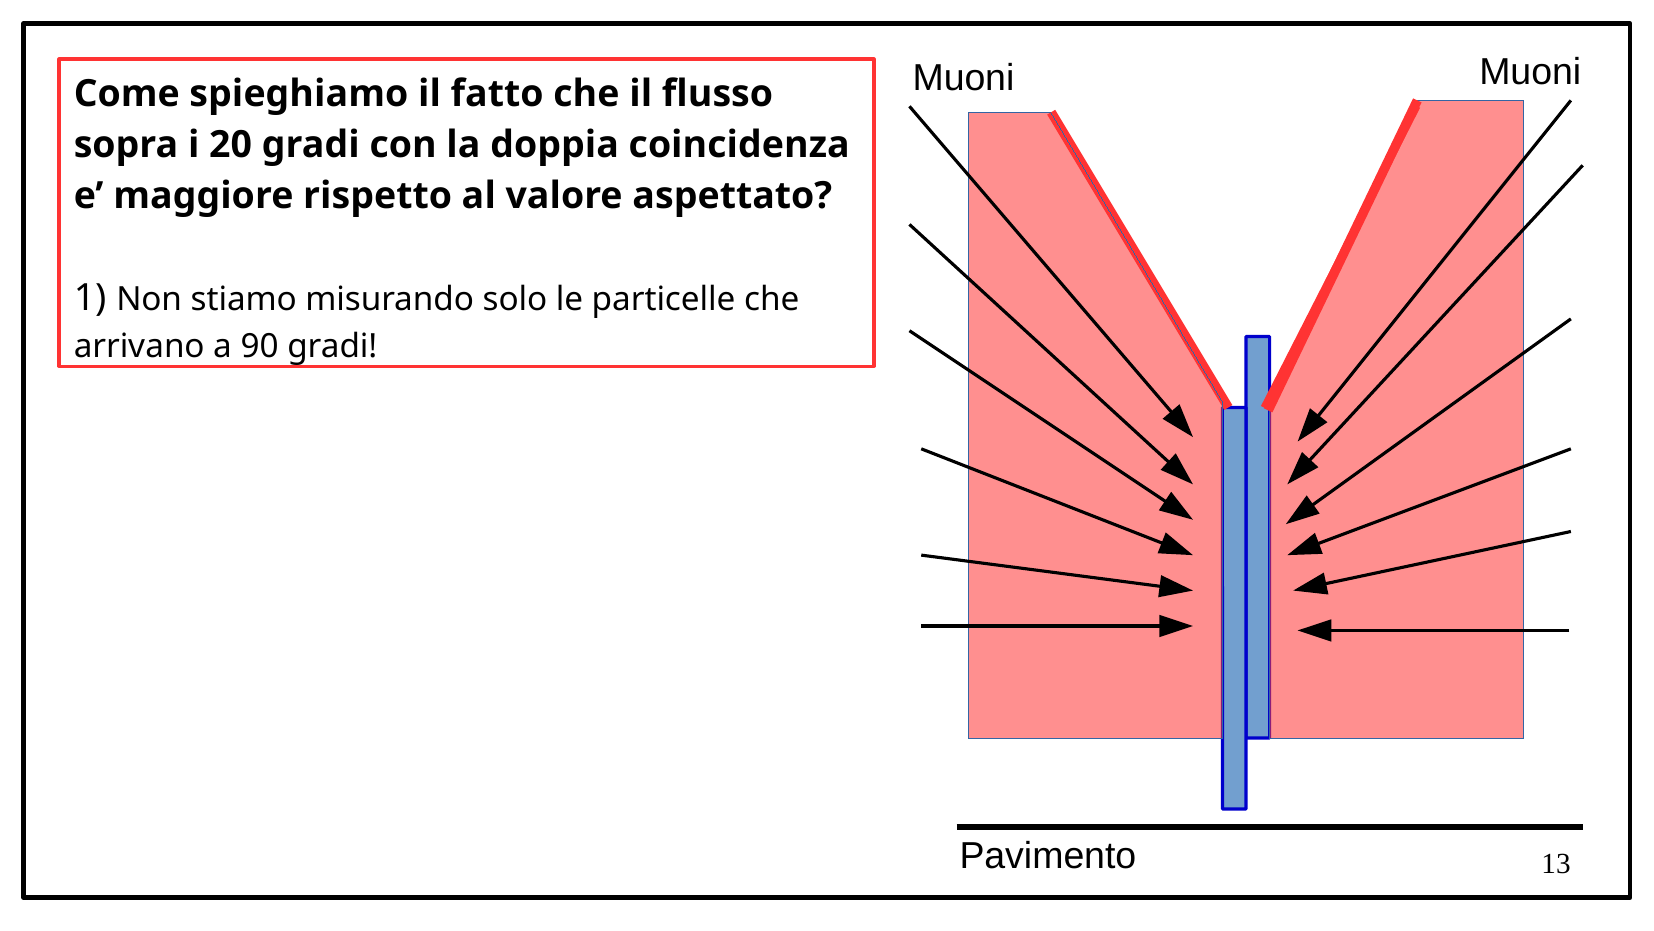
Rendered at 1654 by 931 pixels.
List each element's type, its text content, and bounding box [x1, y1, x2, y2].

text_box [968, 100, 1524, 810]
text_box Come spieghiamo il fatto che il flusso sopra i 20 gradi con la doppia coincidenza e’ maggiore rispetto al valore aspettato? 1) Non stiamo misurando solo le particelle che arrivano a 90 gradi! [59, 59, 886, 873]
text_box Pavimento [944, 826, 1217, 884]
text_box Muoni [897, 49, 1040, 107]
text_box Muoni [1464, 43, 1607, 101]
text_box [59, 59, 875, 367]
